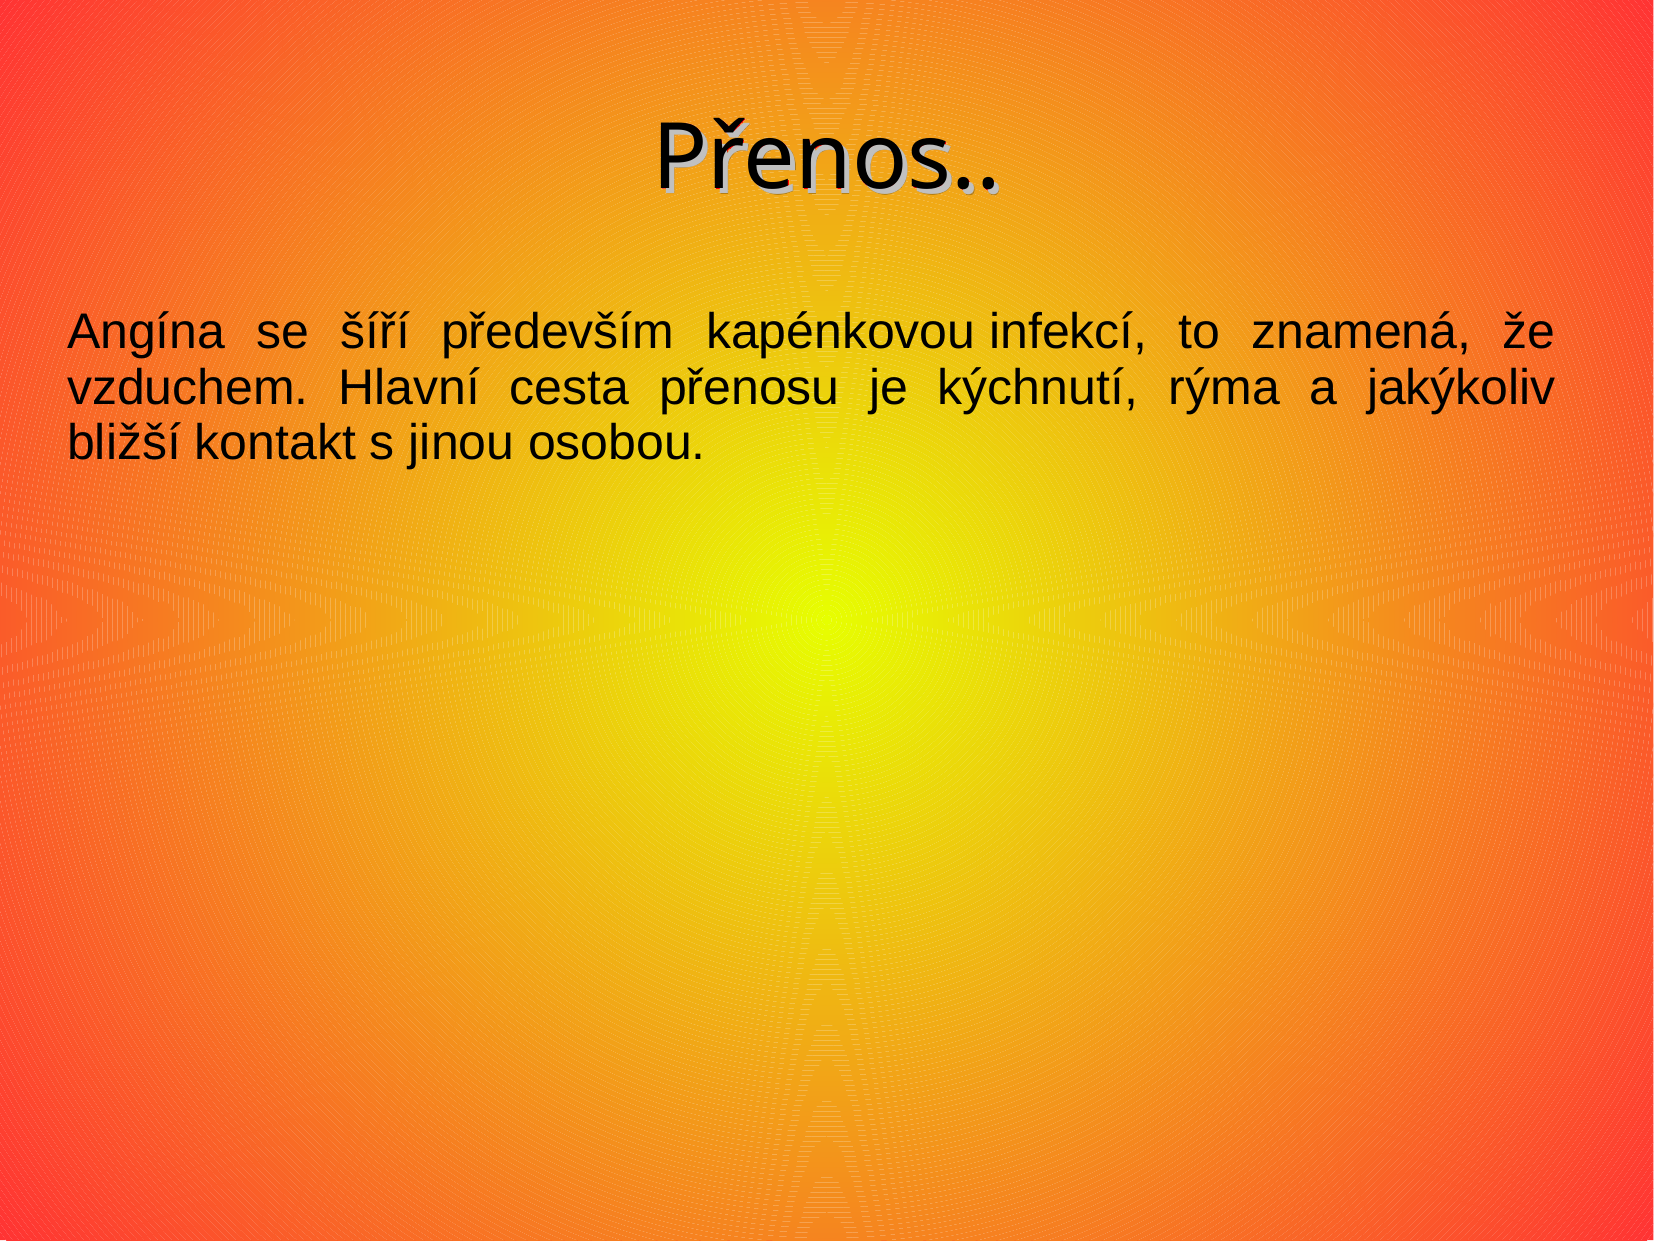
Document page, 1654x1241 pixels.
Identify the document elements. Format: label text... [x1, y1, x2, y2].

title Přenos.. [82, 56, 1571, 250]
subtitle Angína se šíří především kapénkovou infekcí, to znamená, že vzduchem. Hlavní cesta přenosu je kýchnutí, rýma a jakýkoliv bližší kontakt s jinou osobou. [67, 303, 1556, 471]
